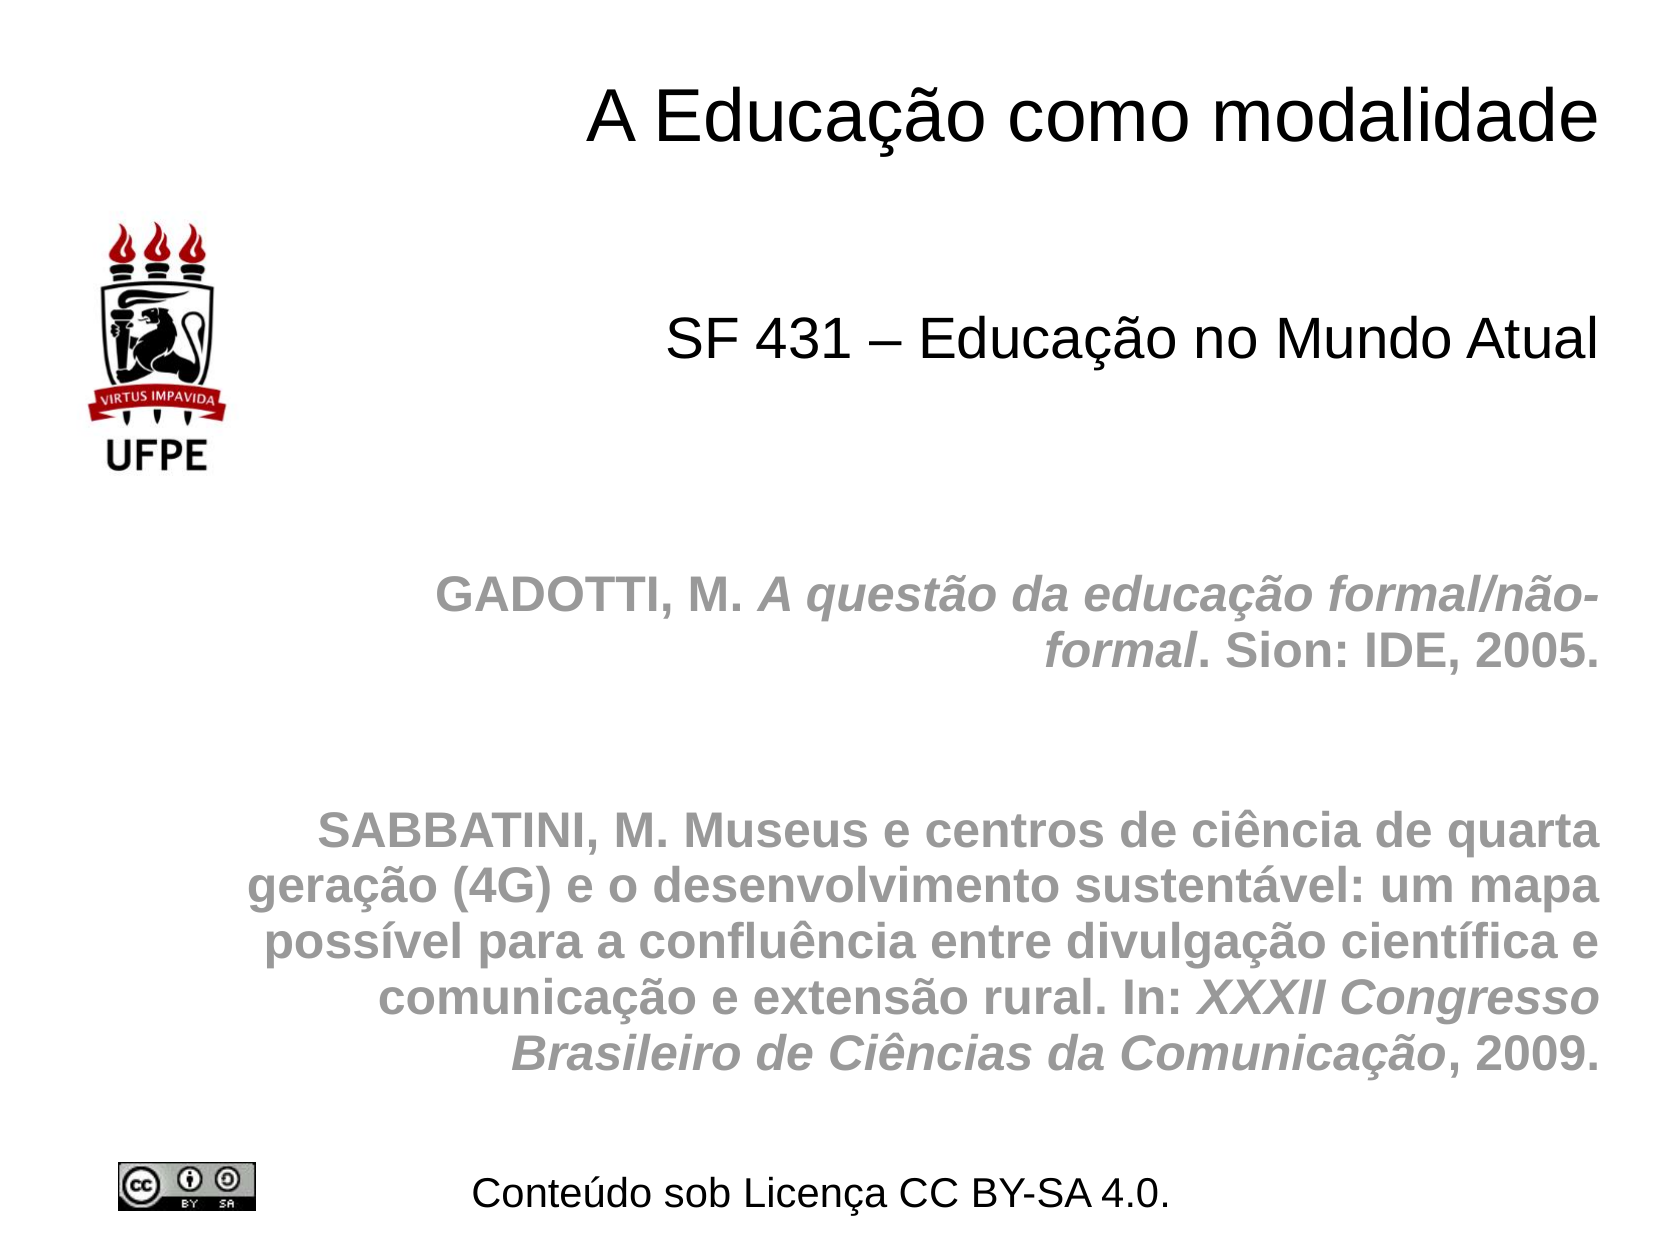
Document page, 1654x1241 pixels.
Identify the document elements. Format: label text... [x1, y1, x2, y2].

picture [118, 1162, 256, 1211]
picture [29, 163, 296, 532]
subtitle A Educação como modalidade SF 431 – Educação no Mundo Atual GADOTTI, M. A questão da educação formal/não-formal. Sion: IDE, 2005. SABBATINI, M. Museus e centros de ciência de quarta geração (4G) e o desenvolvimento sustentável: um mapa possível para a confluência entre divulgação científica e comunicação e extensão rural. In: XXXII Congresso Brasileiro de Ciências da Comunicação, 2009. [0, 0, 1601, 1211]
text_box Conteúdo sob Licença CC BY-SA 4.0. [259, 1163, 1383, 1223]
